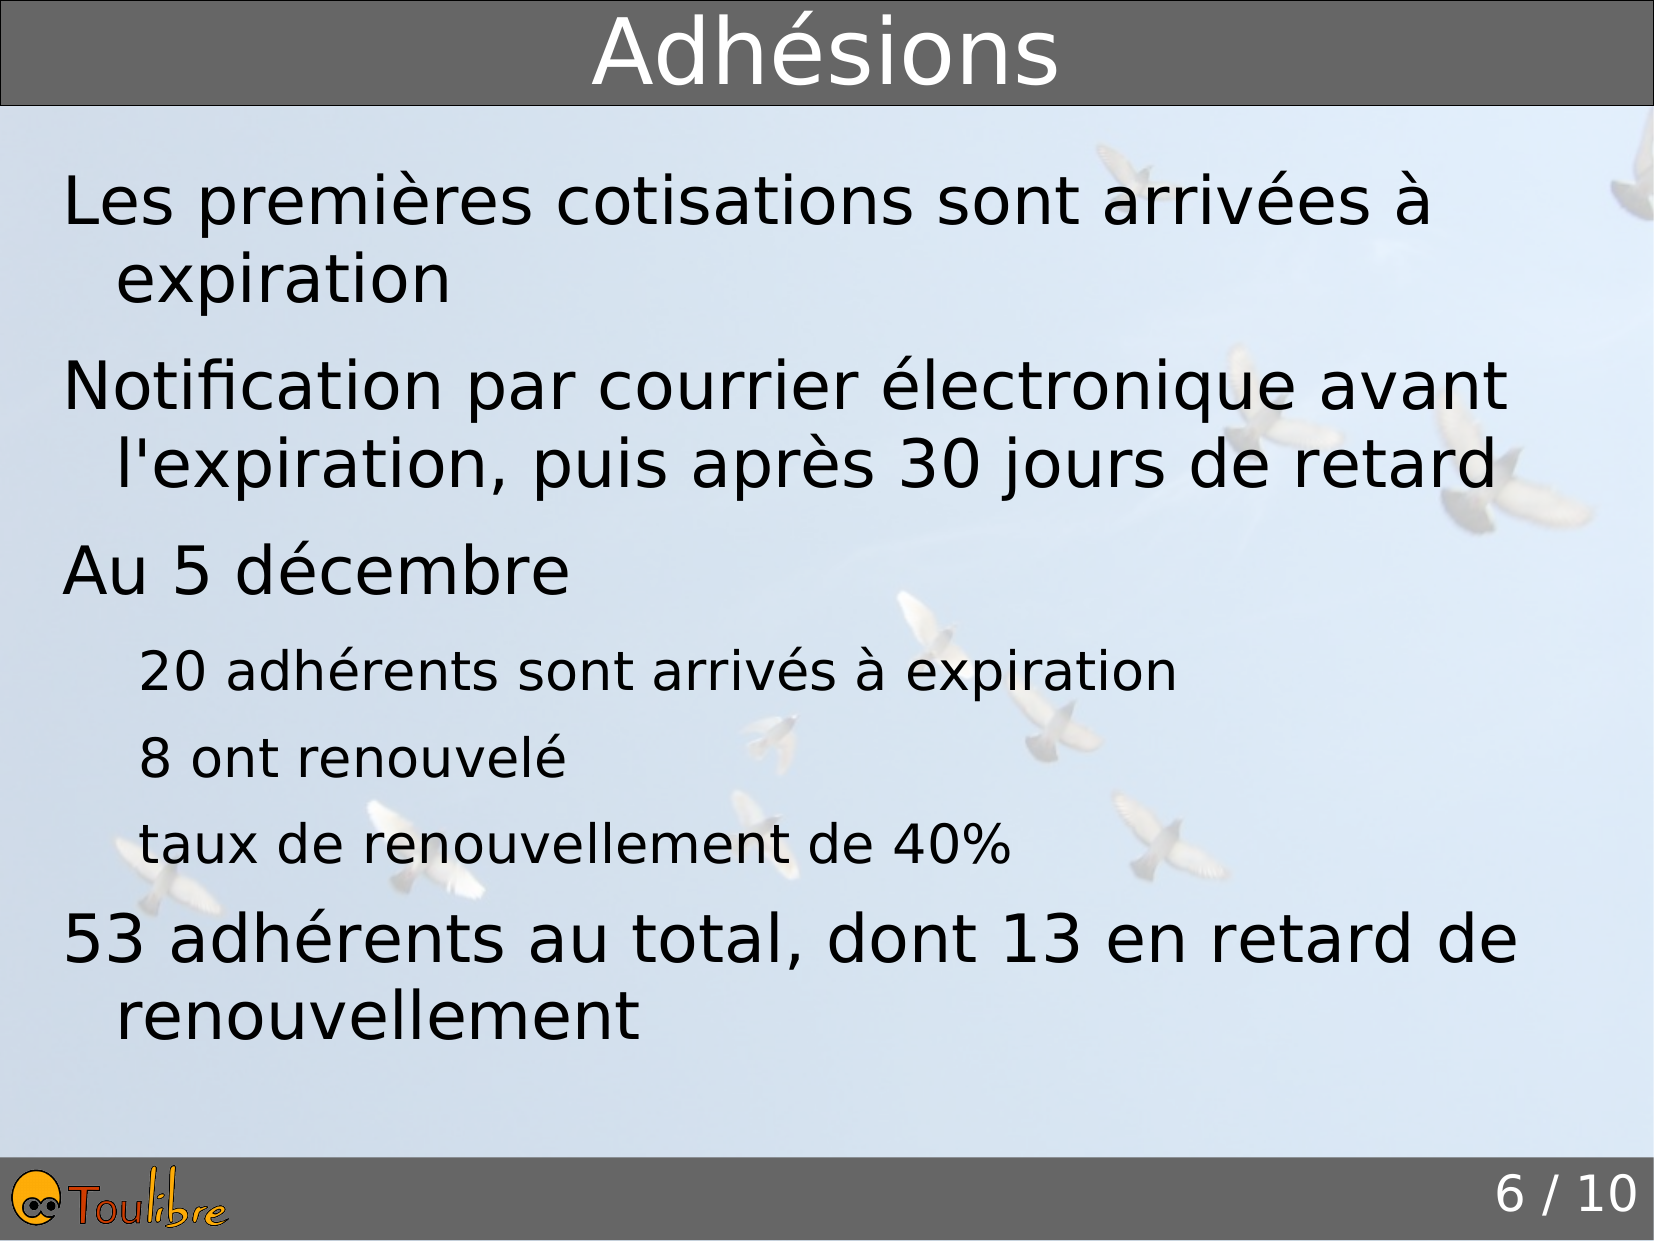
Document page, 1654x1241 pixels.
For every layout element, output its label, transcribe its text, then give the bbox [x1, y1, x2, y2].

list Les premières cotisations sont arrivées à expiration Notification par courrier électronique avant l'expiration, puis après 30 jours de retard Au 5 décembre 20 adhérents sont arrivés à expiration 8 ont renouvelé taux de renouvellement de 40% 53 adhérents au total, dont 13 en retard de renouvellement [44, 162, 1614, 1086]
picture [11, 1165, 229, 1228]
title Adhésions [0, 0, 1654, 107]
